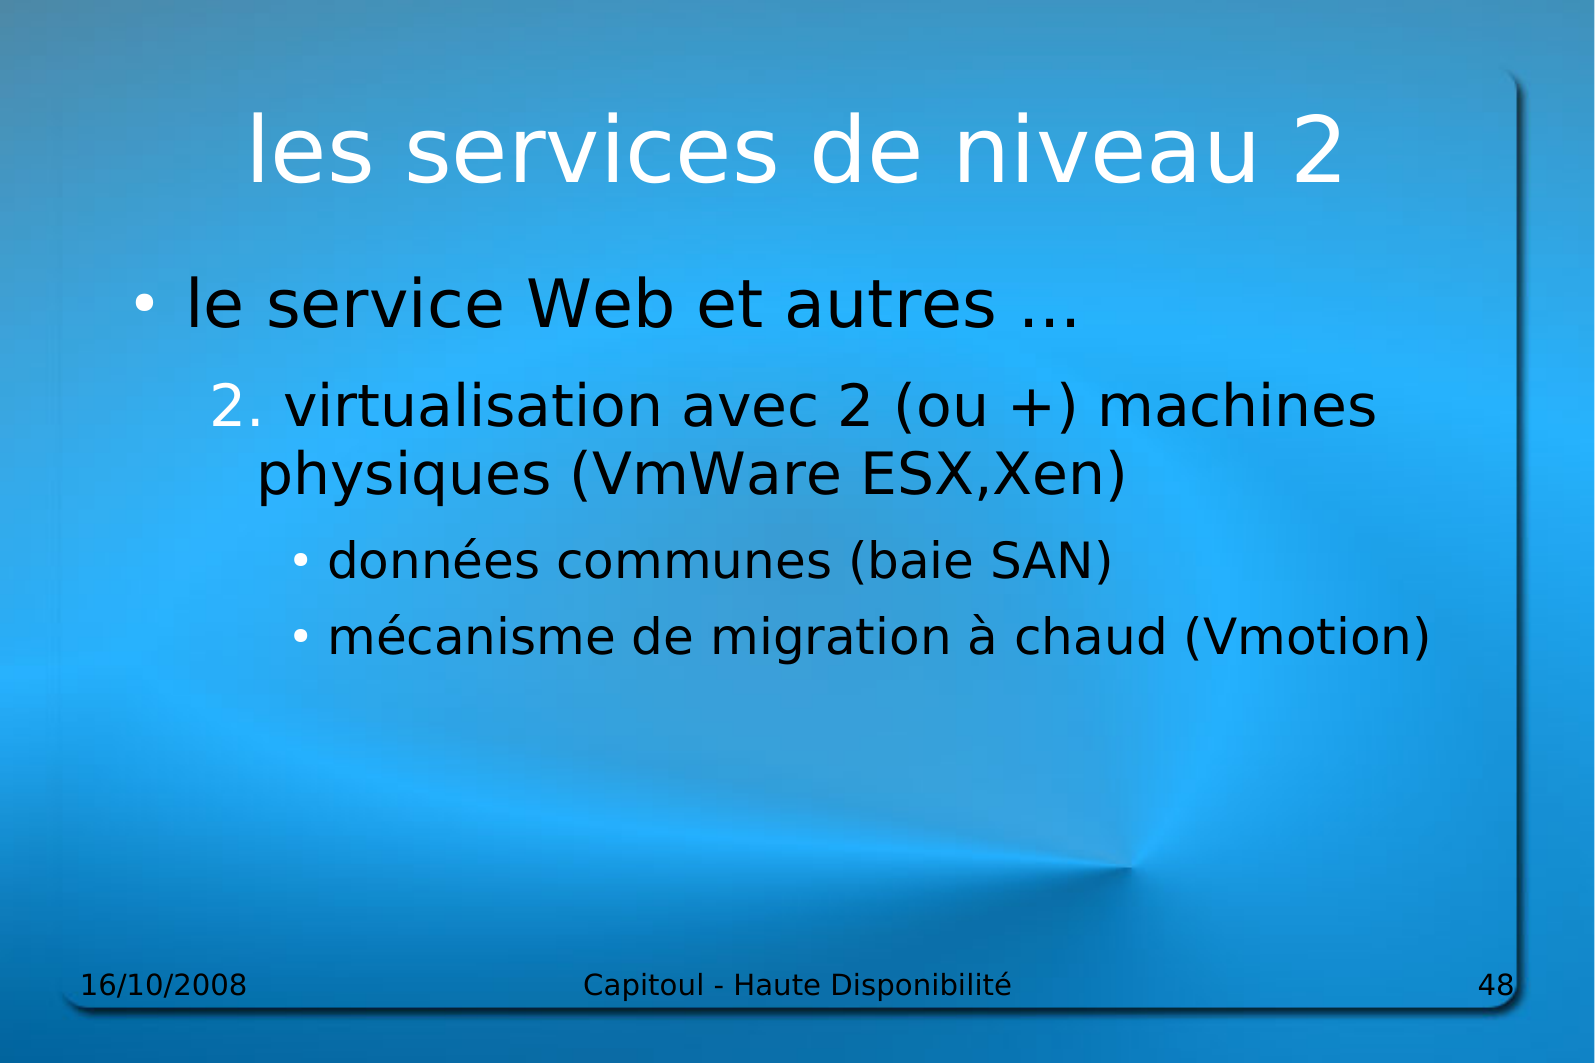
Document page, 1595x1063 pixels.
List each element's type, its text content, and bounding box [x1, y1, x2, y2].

picture [0, 0, 1595, 1063]
list le service Web et autres ... virtualisation avec 2 (ou +) machines physiques (VmWare ESX,Xen) données communes (baie SAN) mécanisme de migration à chaud (Vmotion) [114, 265, 1477, 861]
title les services de niveau 2 [117, 97, 1479, 205]
